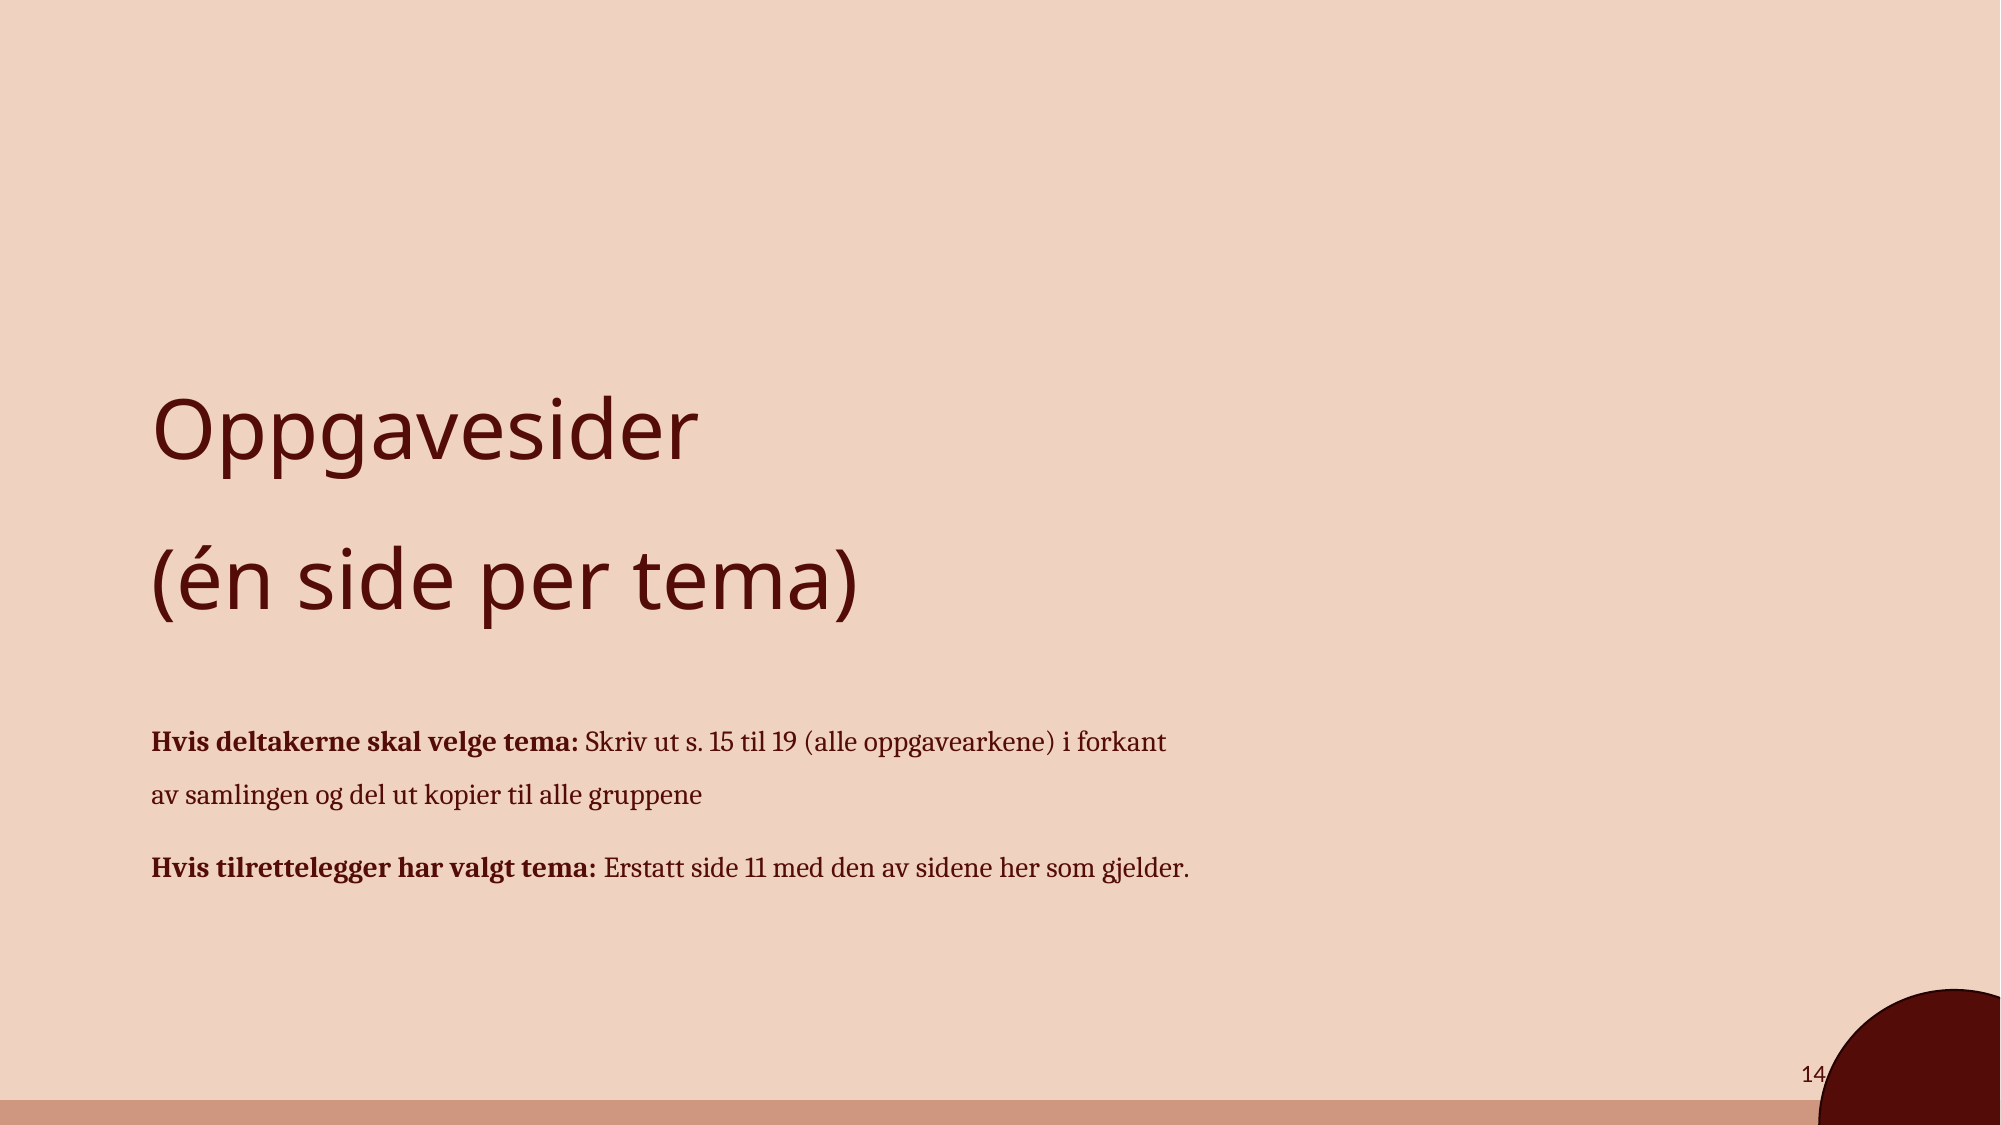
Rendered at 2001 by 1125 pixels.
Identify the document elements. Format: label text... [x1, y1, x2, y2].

title Oppgavesider (én side per tema) [136, 210, 1263, 634]
list Hvis deltakerne skal velge tema: Skriv ut s. 15 til 19 (alle oppgavearkene) i forkant av samlingen og del ut kopier til alle gruppene Hvis tilrettelegger har valgt tema: Erstatt side 11 med den av sidene her som gjelder. [136, 697, 1264, 938]
text_box 14 [1785, 1042, 1970, 1103]
